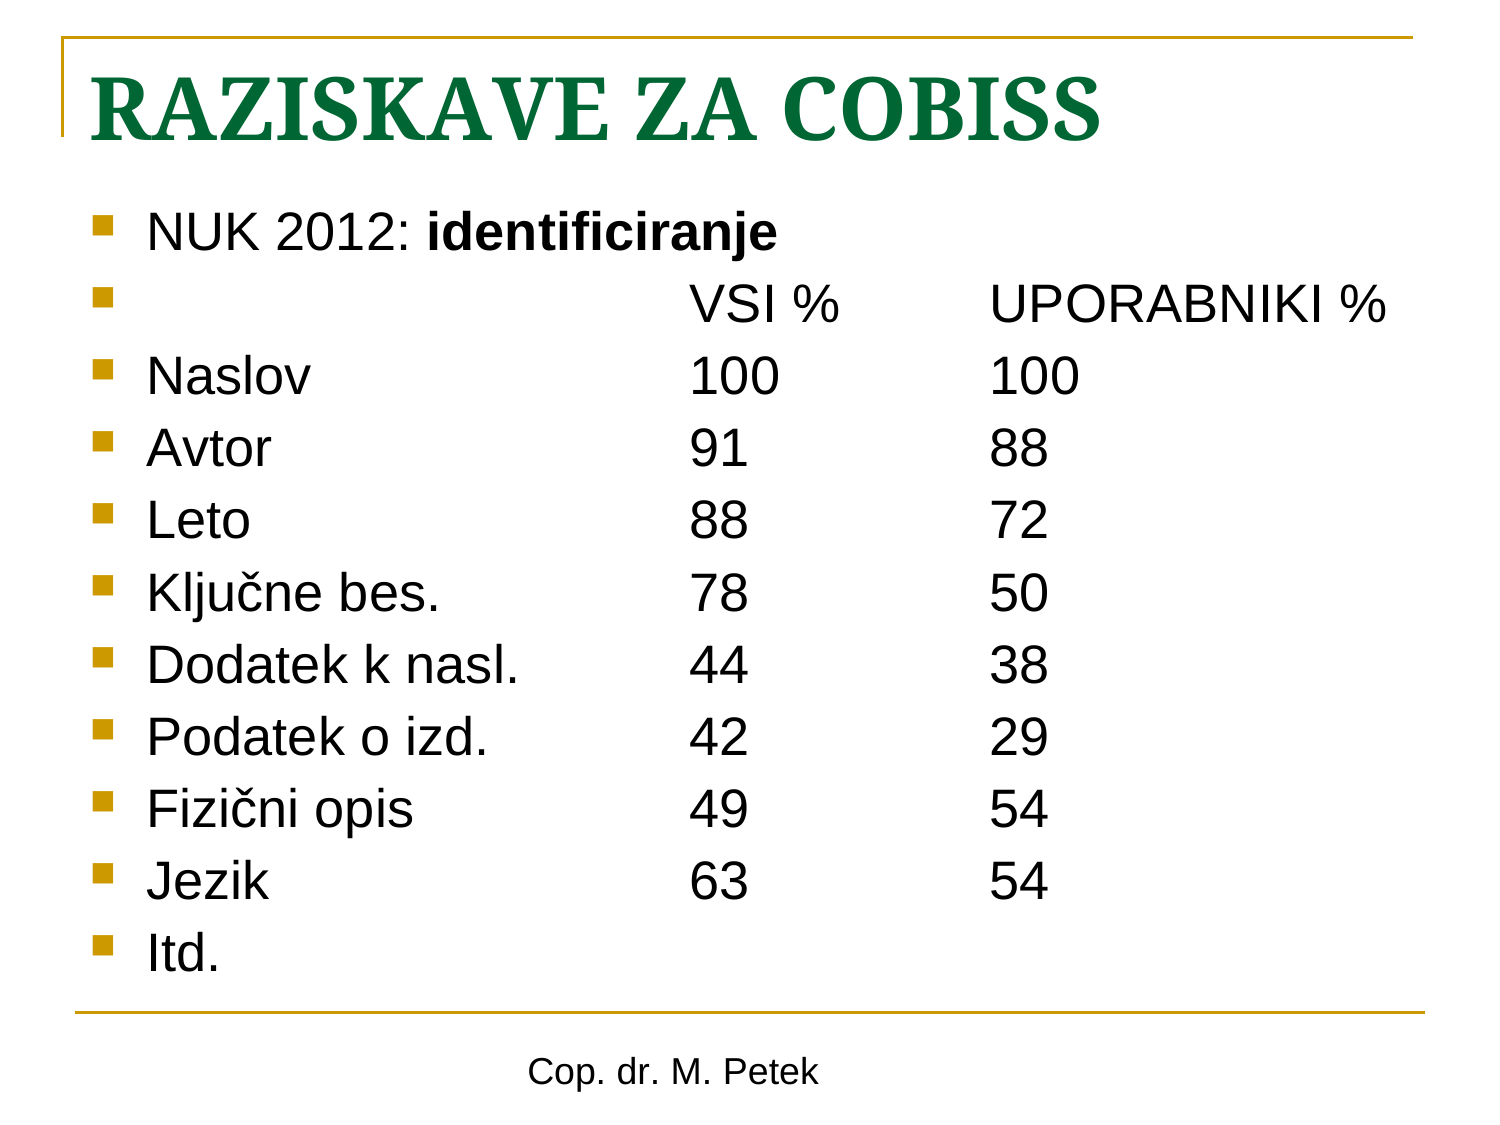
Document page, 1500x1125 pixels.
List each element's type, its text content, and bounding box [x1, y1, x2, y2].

list NUK 2012: identificiranje VSI % UPORABNIKI % Naslov 100 100 Avtor 91 88 Leto 88 72 Ključne bes. 78 50 Dodatek k nasl. 44 38 Podatek o izd. 42 29 Fizični opis 49 54 Jezik 63 54 Itd. [75, 196, 1426, 1063]
title RAZISKAVE ZA COBISS [75, 45, 1426, 196]
